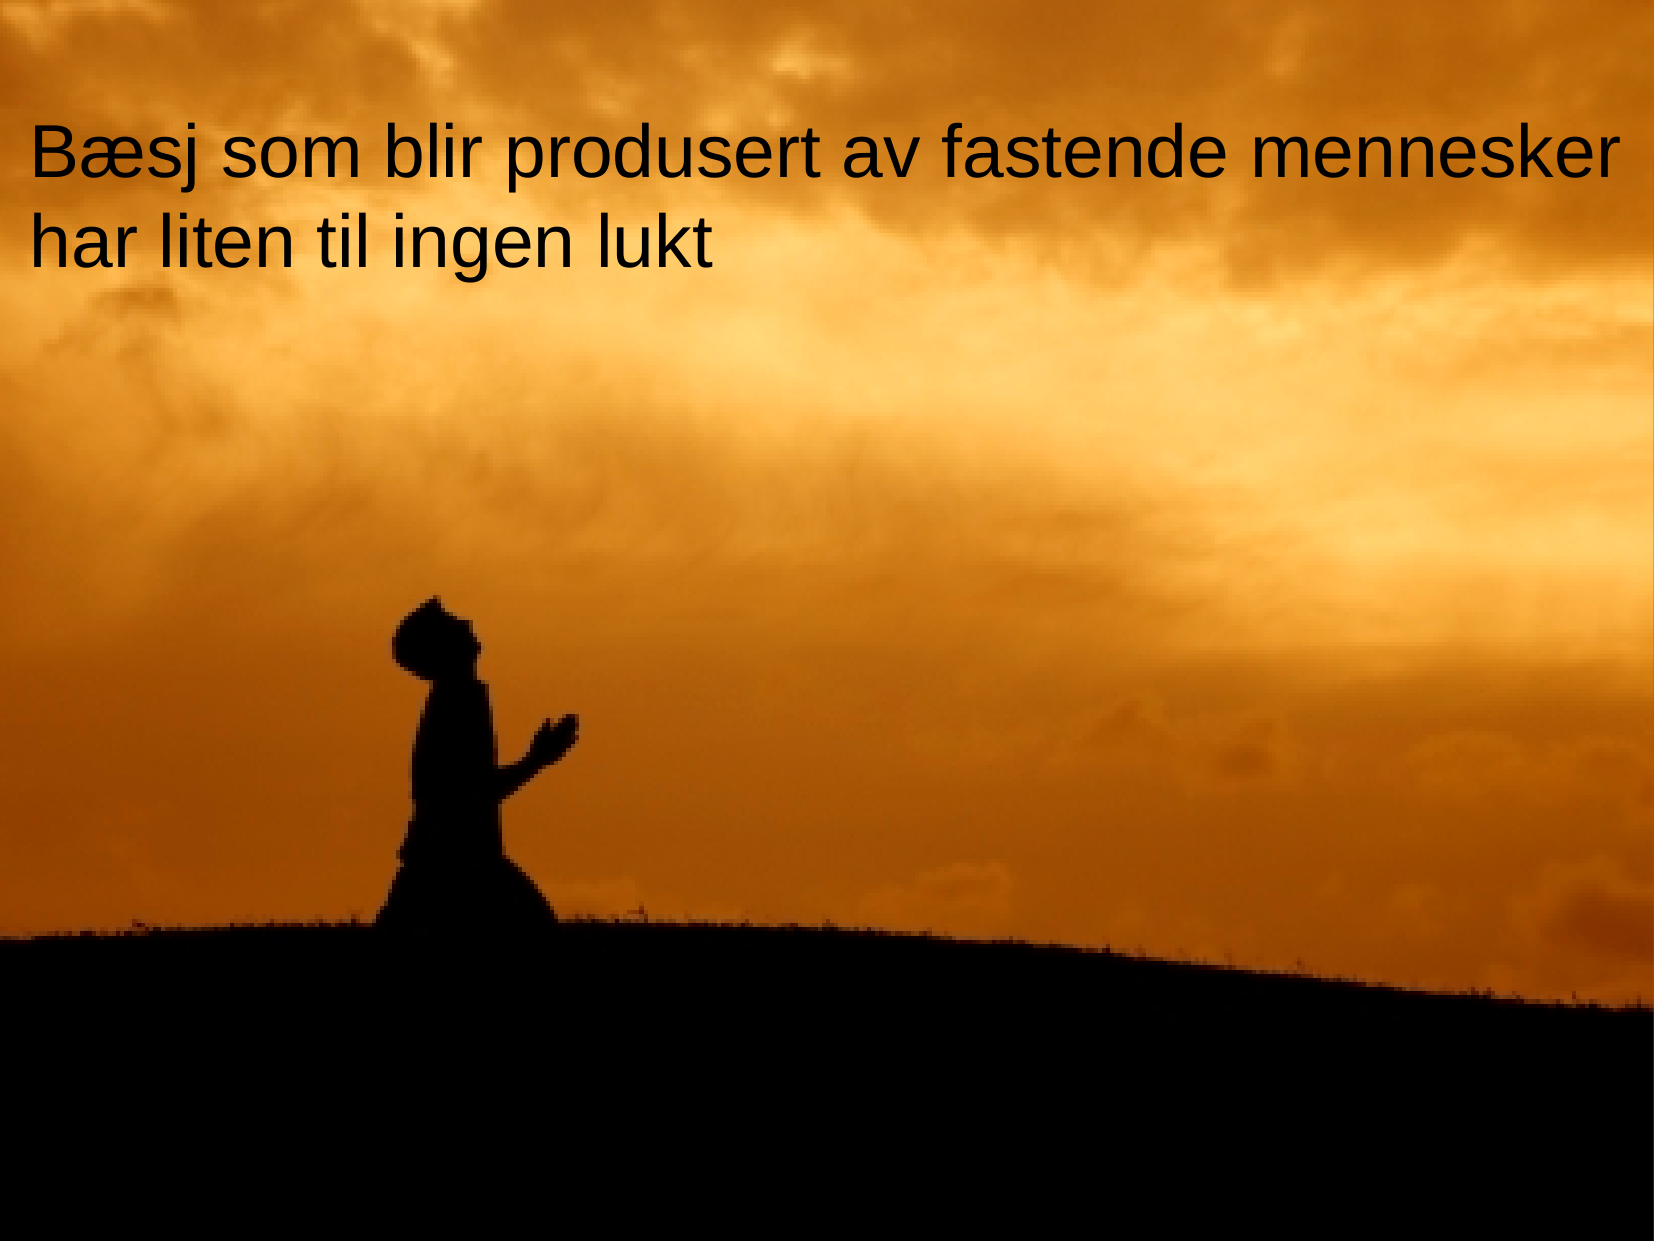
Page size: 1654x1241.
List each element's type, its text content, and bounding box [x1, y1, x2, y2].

picture [0, 0, 1654, 1241]
list Bæsj som blir produsert av fastende mennesker har liten til ingen lukt [29, 101, 1625, 443]
